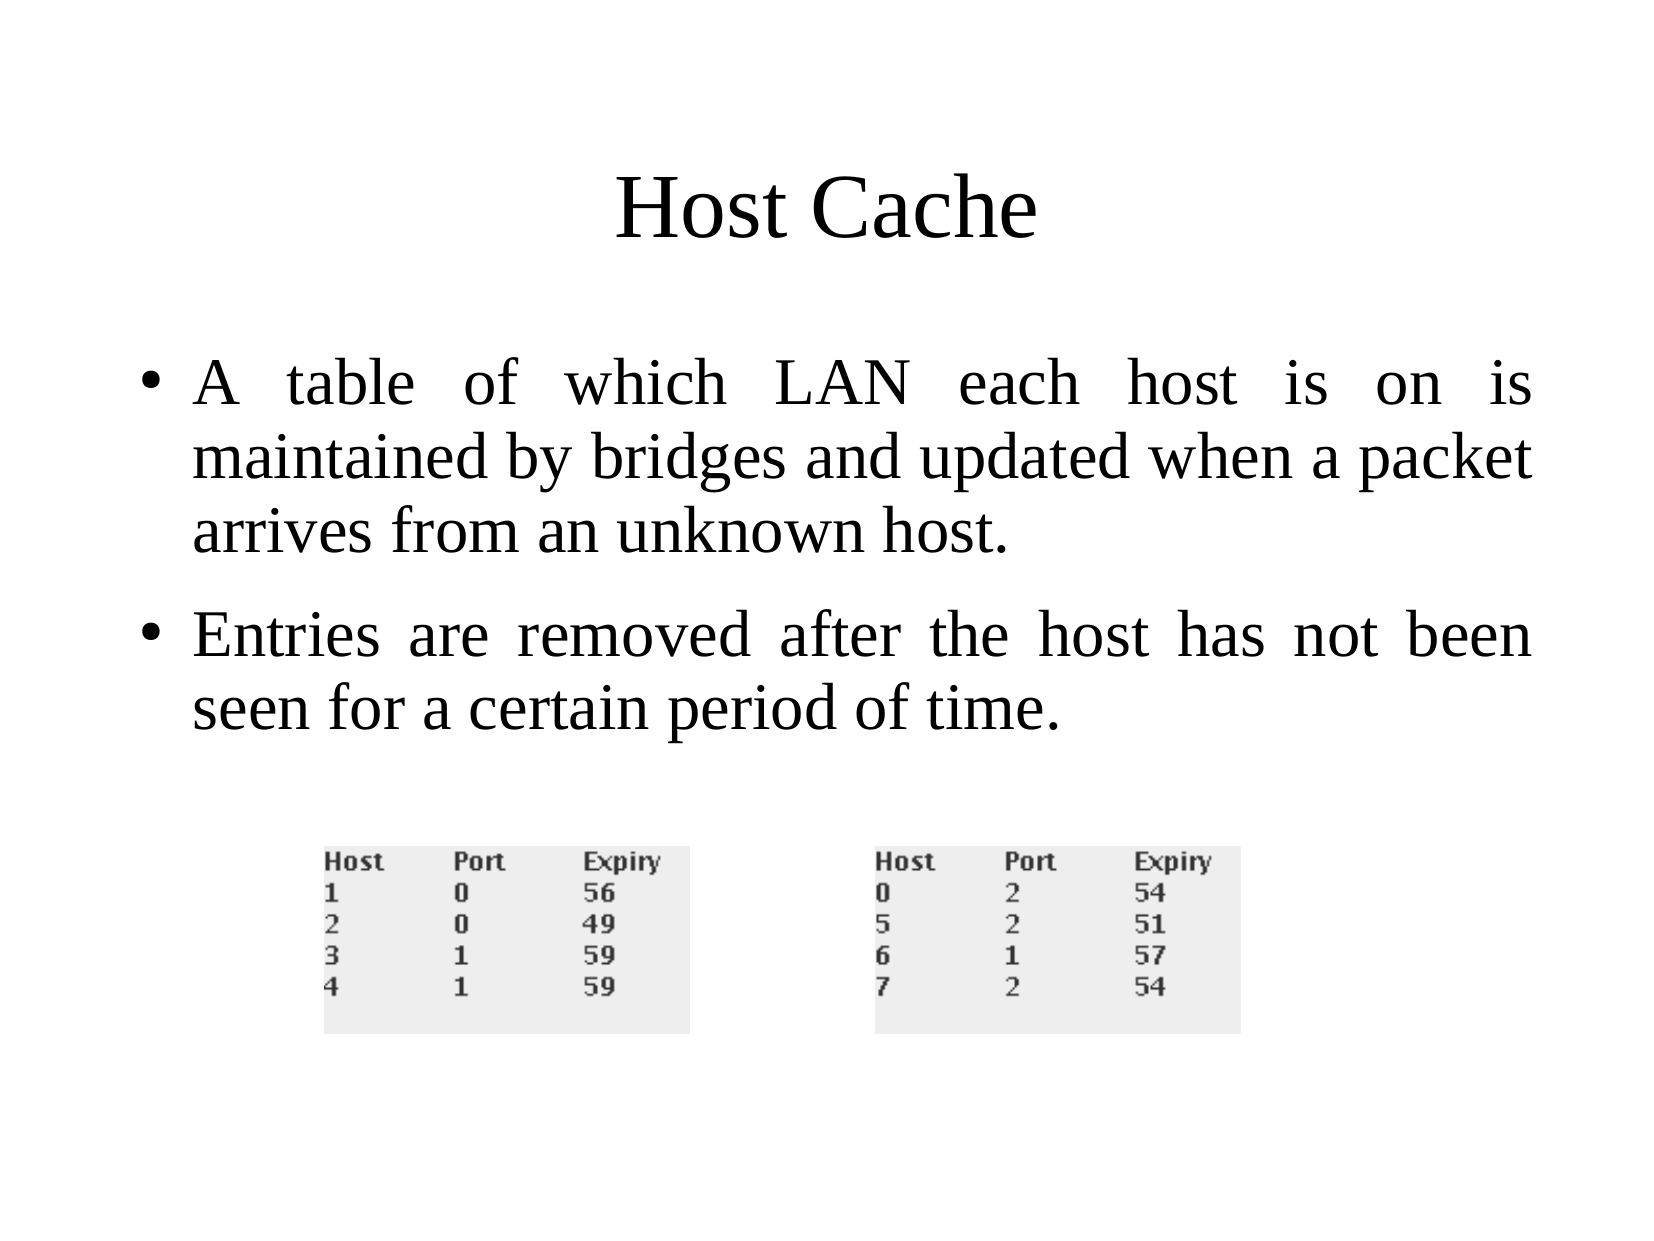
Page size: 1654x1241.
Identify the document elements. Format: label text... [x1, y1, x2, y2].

picture [875, 846, 1241, 1034]
picture [324, 846, 690, 1034]
list A table of which LAN each host is on is maintained by bridges and updated when a packet arrives from an unknown host. Entries are removed after the host has not been seen for a certain period of time. [121, 344, 1536, 745]
title Host Cache [121, 102, 1534, 311]
